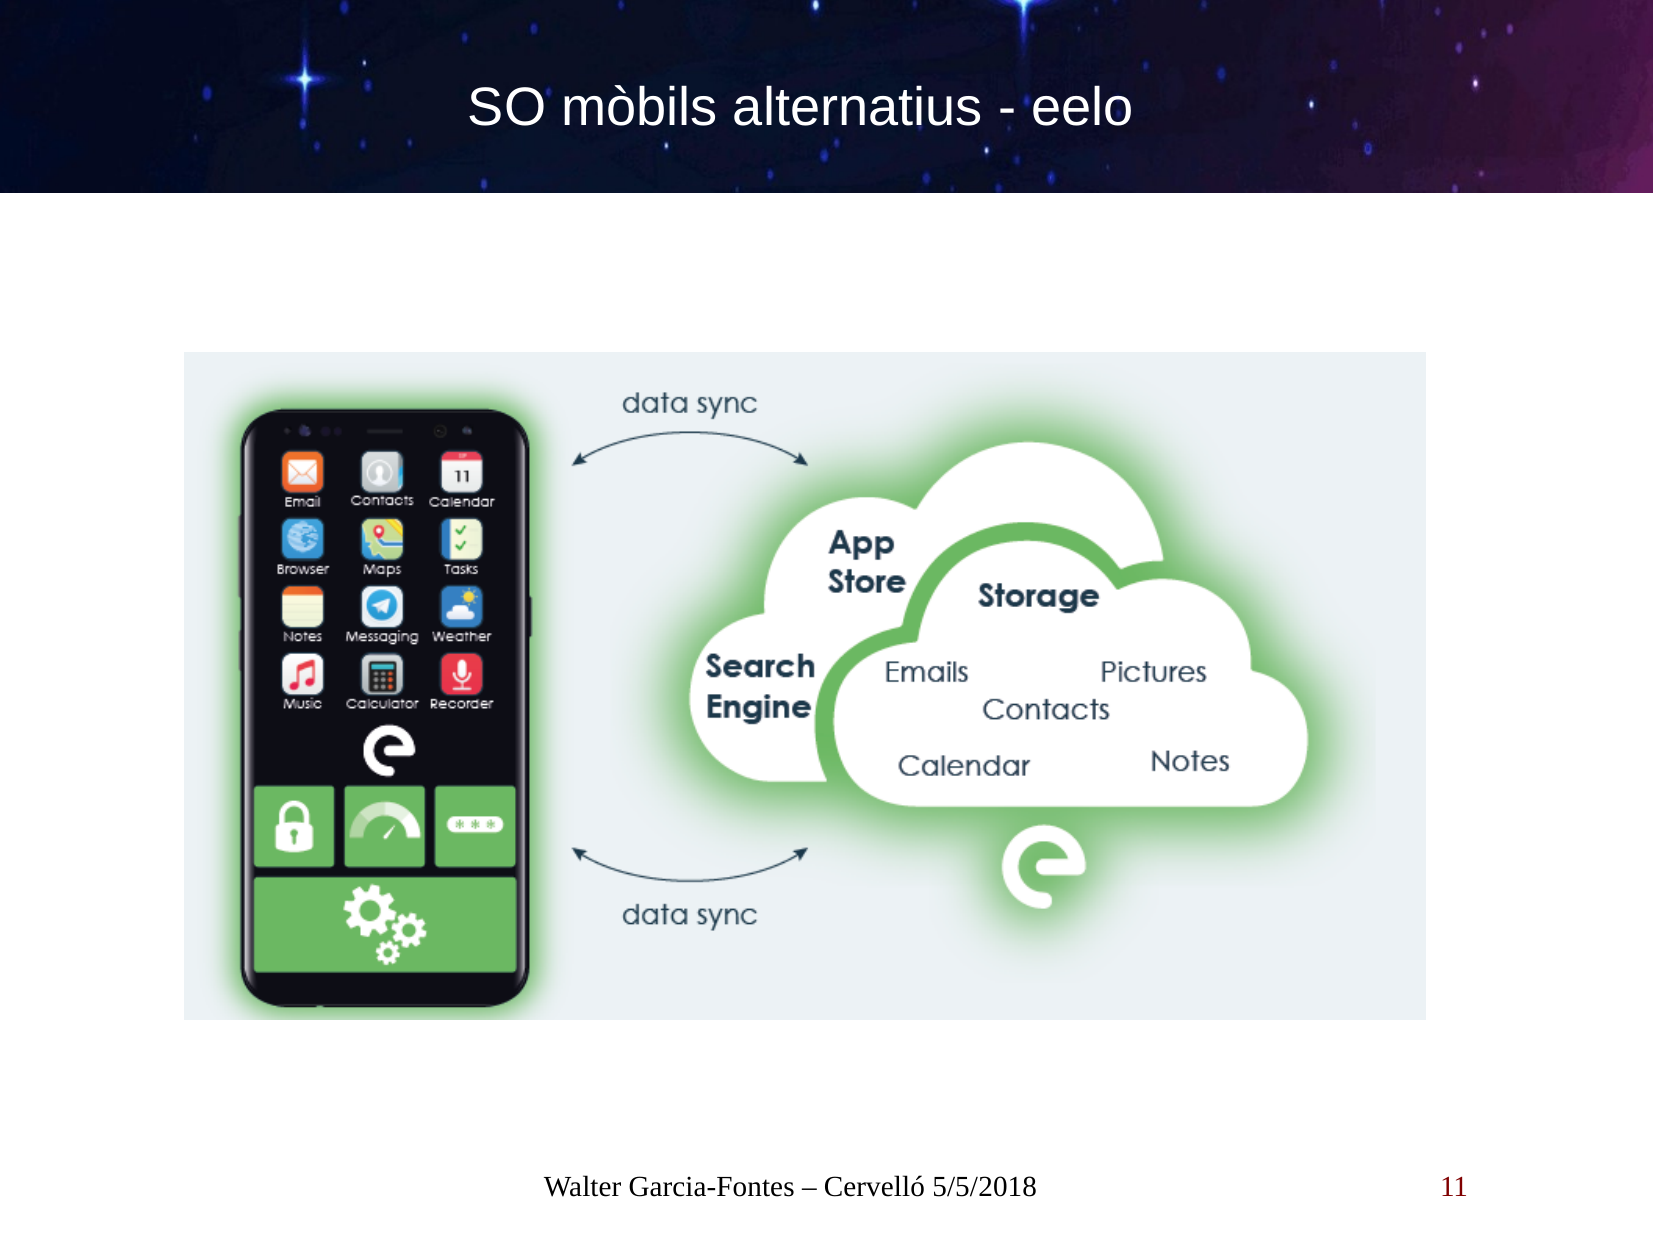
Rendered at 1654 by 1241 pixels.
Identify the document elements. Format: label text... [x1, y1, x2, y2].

picture [184, 352, 1426, 1021]
picture [0, 0, 1653, 193]
title SO mòbils alternatius - eelo [57, 2, 1546, 211]
